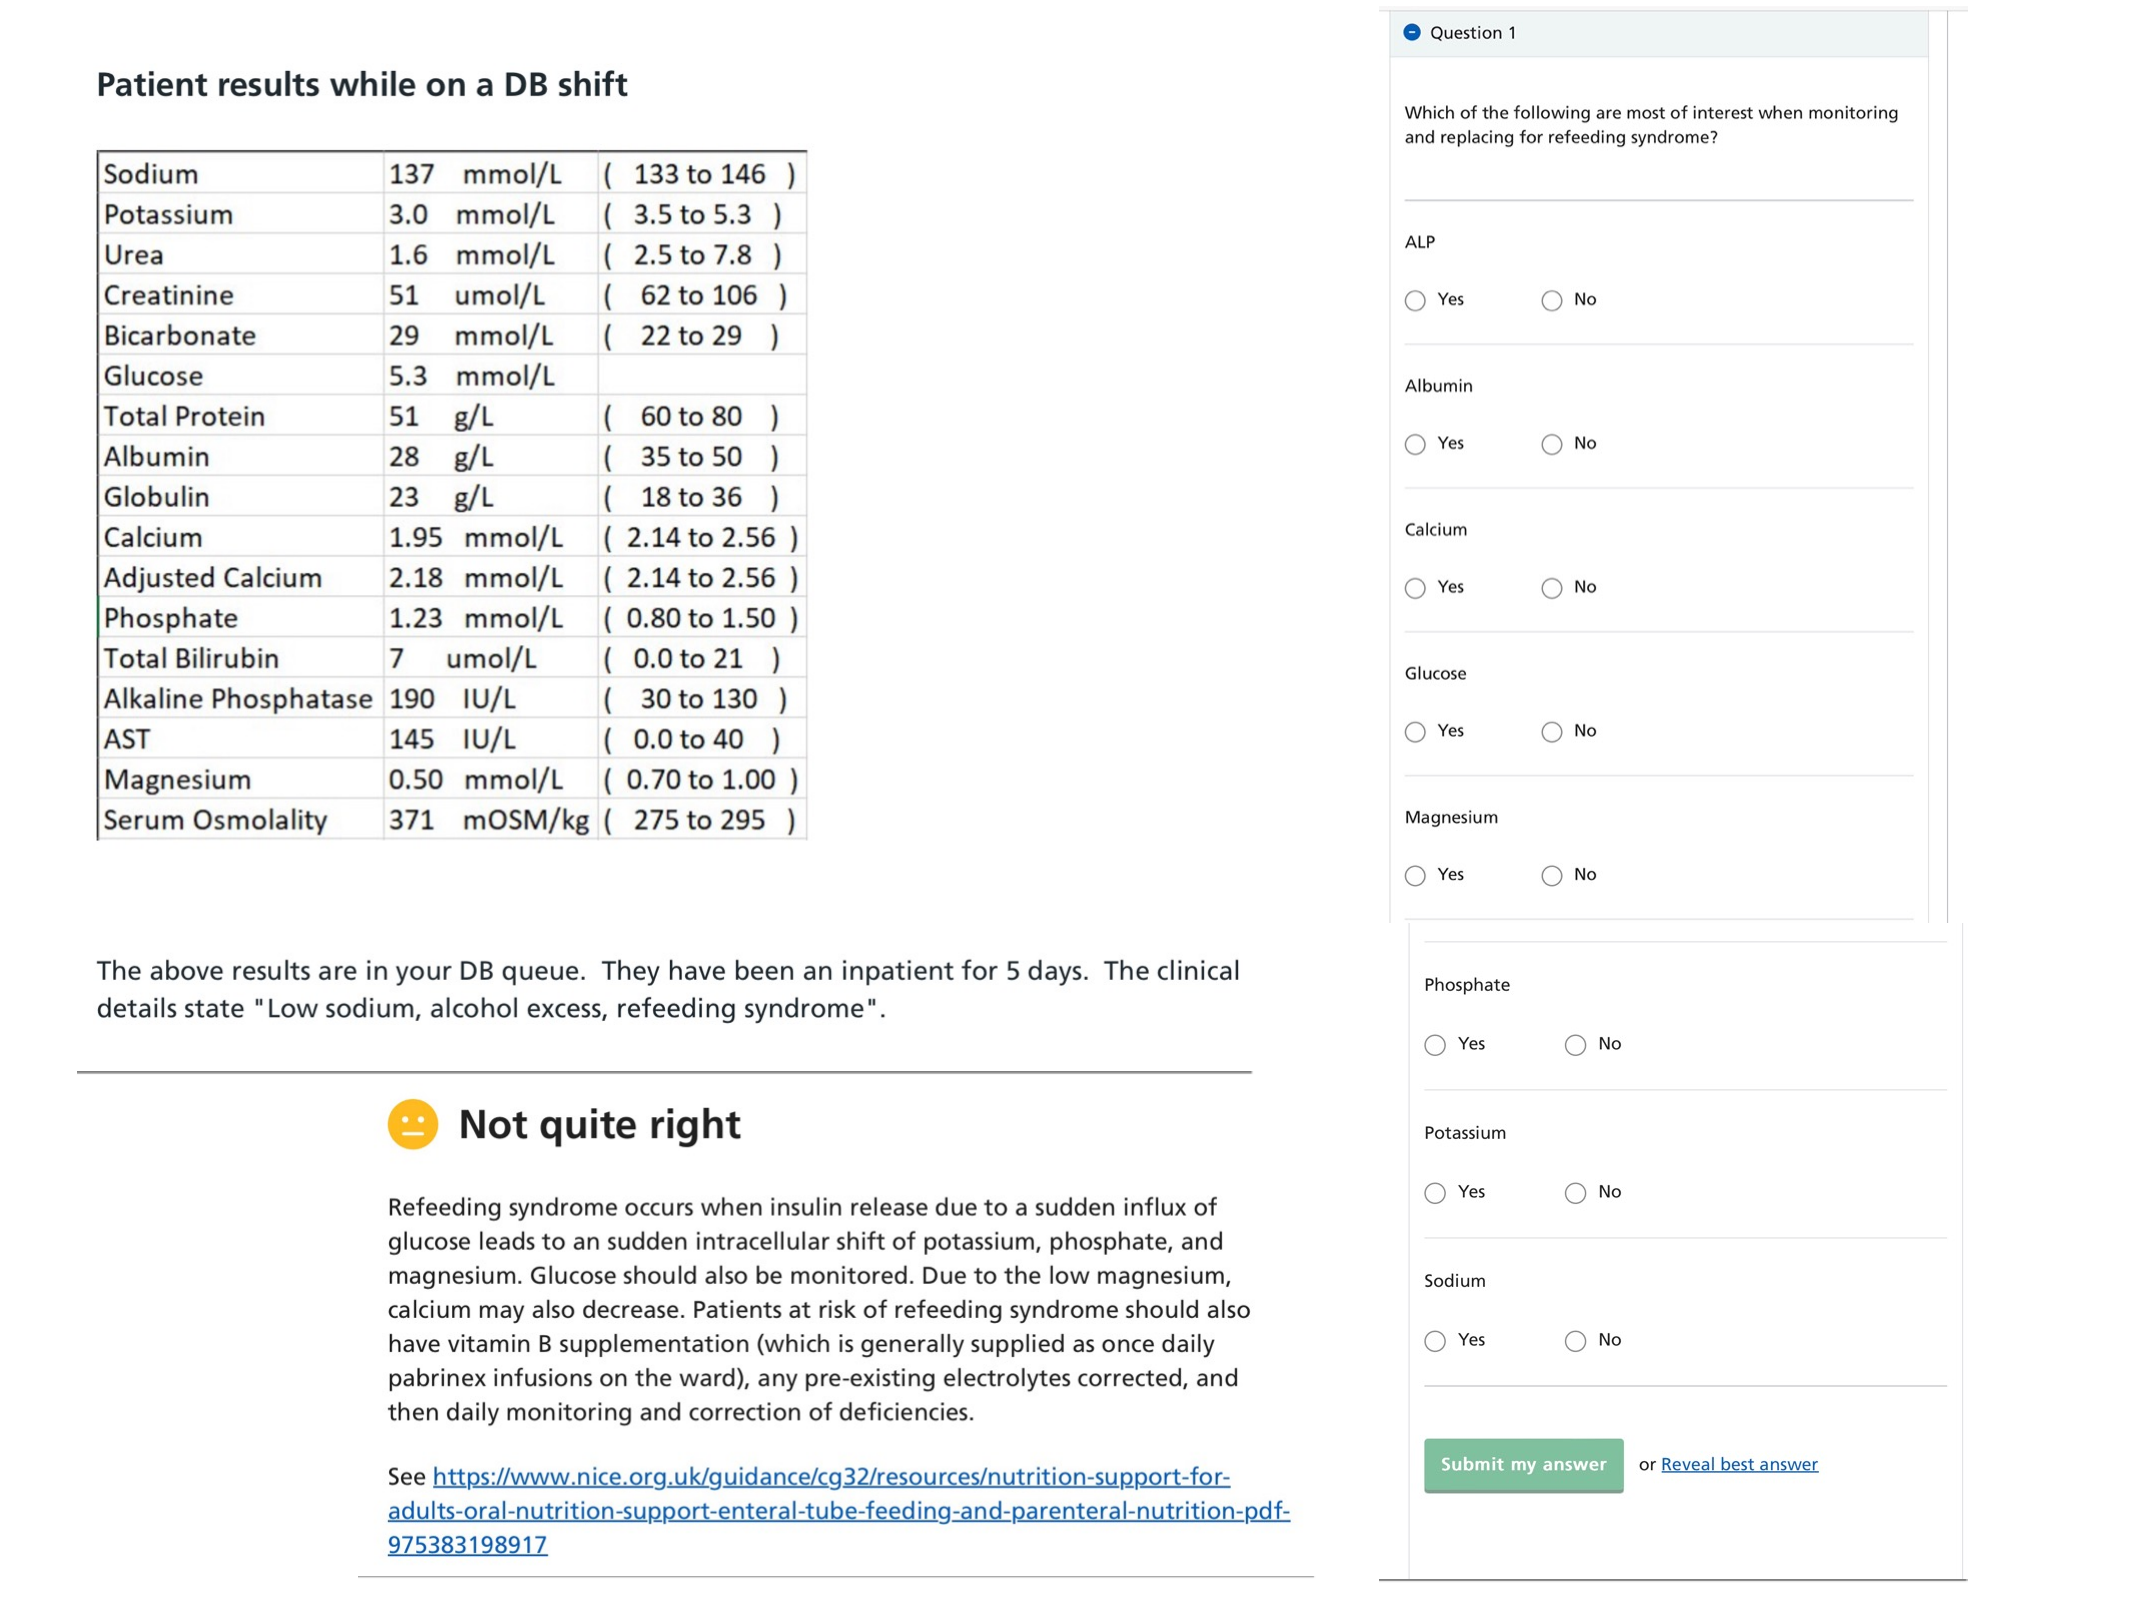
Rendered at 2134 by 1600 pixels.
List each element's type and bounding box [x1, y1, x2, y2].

picture [358, 1083, 1316, 1576]
picture [77, 47, 1255, 1072]
picture [1379, 6, 1968, 1579]
